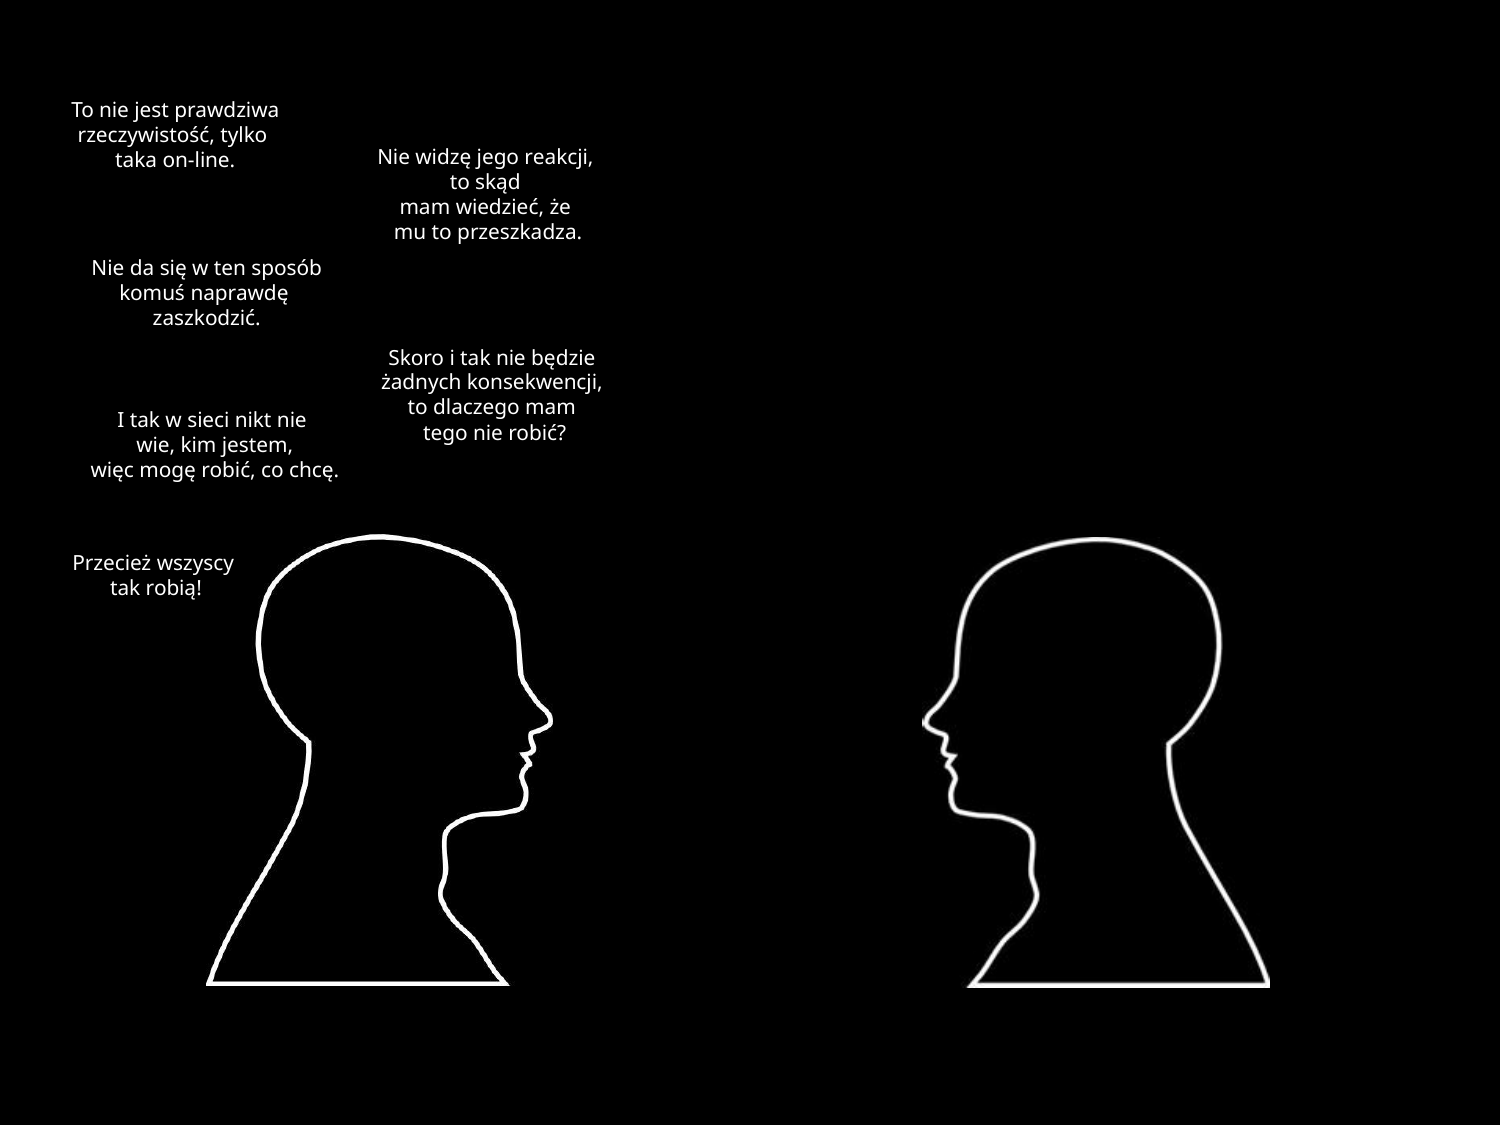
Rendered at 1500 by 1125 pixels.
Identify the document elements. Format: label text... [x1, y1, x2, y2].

text_box Nie widzę jego reakcji, to skąd mam wiedzieć, że mu to przeszkadza. [362, 136, 614, 251]
picture [922, 537, 1270, 988]
picture [206, 534, 553, 986]
text_box Skoro i tak nie będzie żadnych konsekwencji, to dlaczego mam tego nie robić? [366, 336, 623, 452]
text_box Nie da się w ten sposób komuś naprawdę zaszkodzić. [76, 247, 337, 338]
text_box Przecież wszyscy tak robią! [57, 542, 255, 607]
text_box I tak w sieci nikt nie wie, kim jestem, więc mogę robić, co chcę. [75, 399, 354, 490]
text_box To nie jest prawdziwa rzeczywistość, tylko taka on-line. [56, 88, 295, 179]
